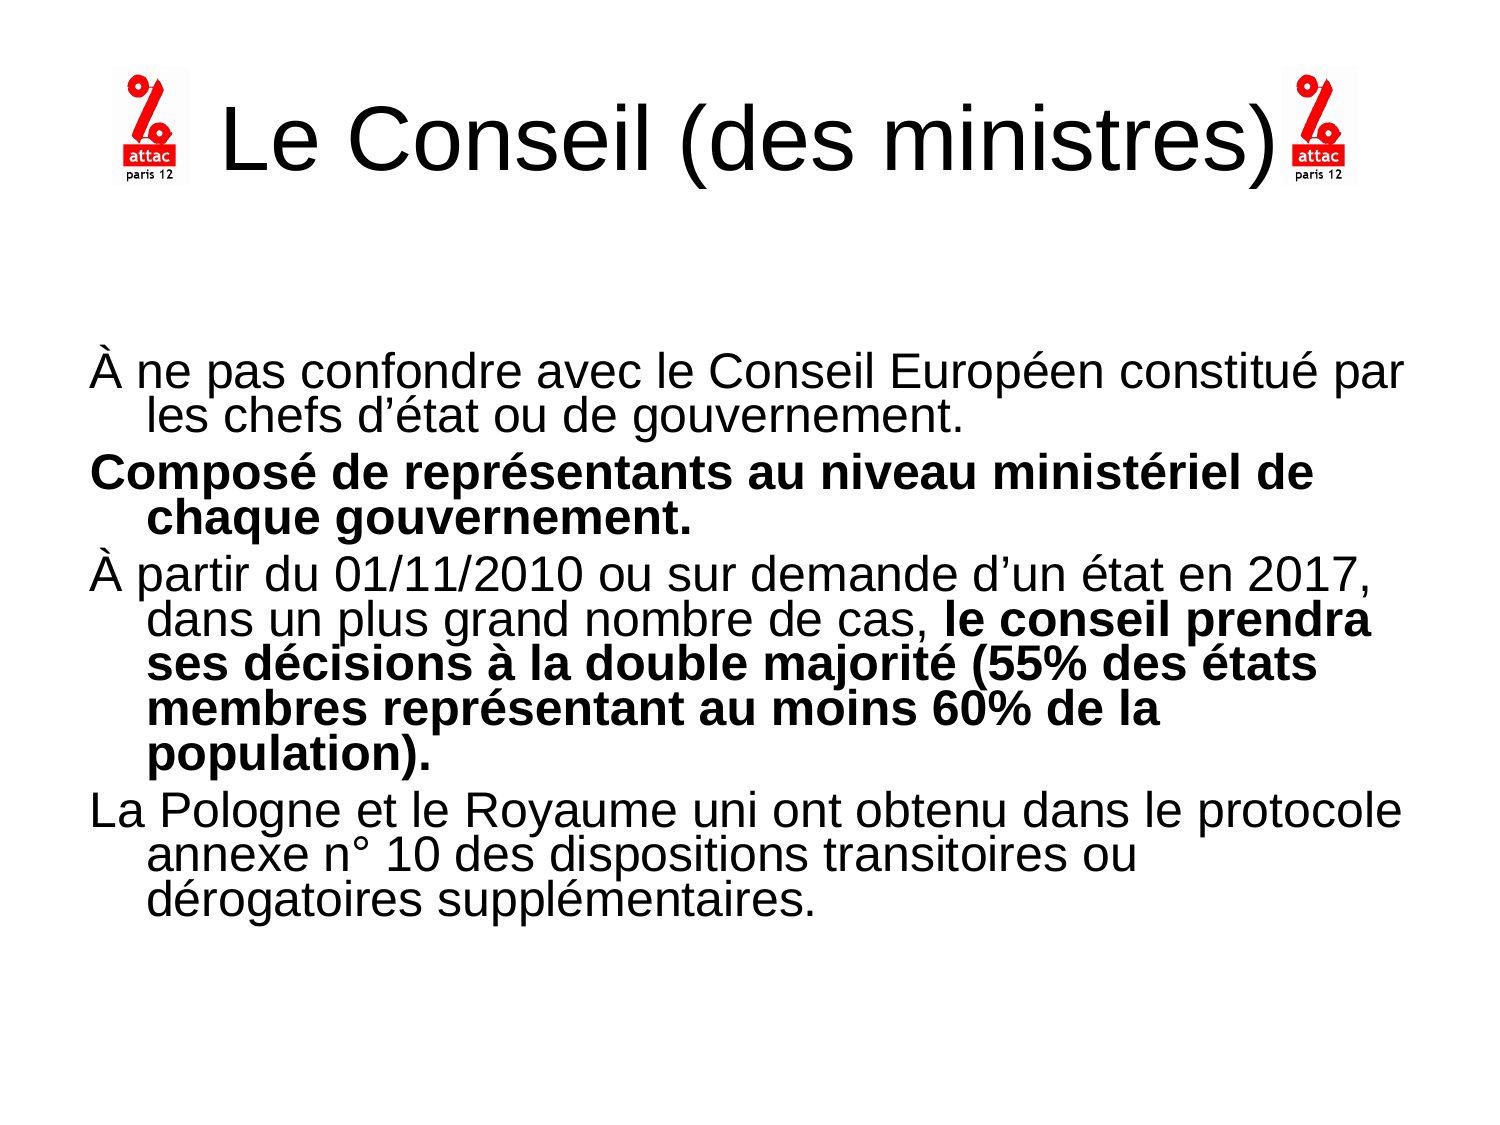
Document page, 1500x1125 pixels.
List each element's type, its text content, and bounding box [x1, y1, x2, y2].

title Le Conseil (des ministres) [75, 45, 1426, 233]
list À ne pas confondre avec le Conseil Européen constitué par les chefs d’état ou de gouvernement. Composé de représentants au niveau ministériel de chaque gouvernement. À partir du 01/11/2010 ou sur demande d’un état en 2017, dans un plus grand nombre de cas, le conseil prendra ses décisions à la double majorité (55% des états membres représentant au moins 60% de la population). La Pologne et le Royaume uni ont obtenu dans le protocole annexe n° 10 des dispositions transitoires ou dérogatoires supplémentaires. [75, 345, 1426, 1024]
picture [1281, 66, 1358, 185]
picture [112, 66, 189, 185]
